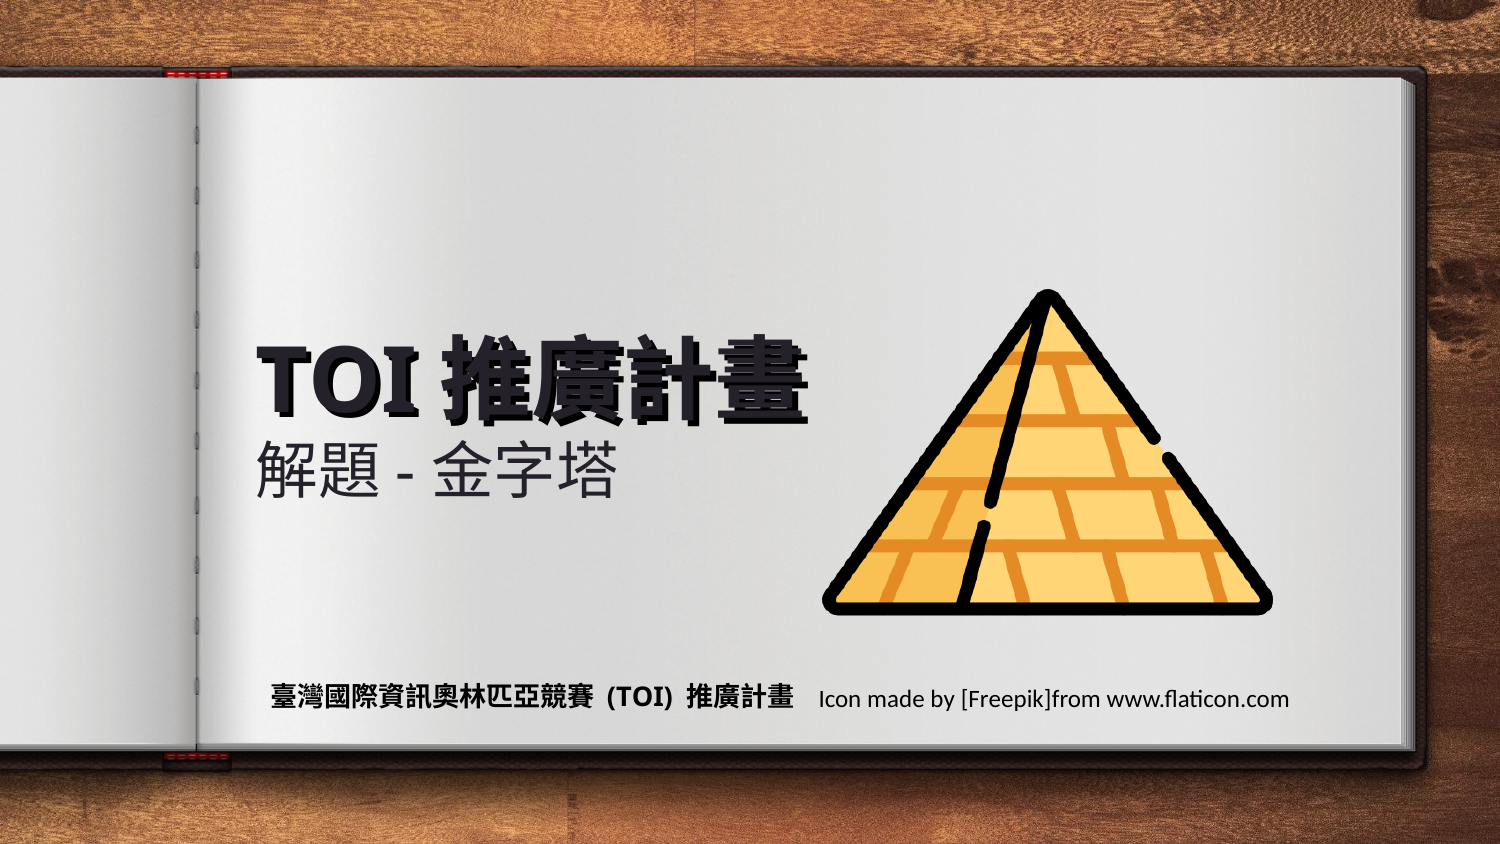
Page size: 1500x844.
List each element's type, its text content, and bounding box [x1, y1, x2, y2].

title TOI推廣計畫 解題-金字塔 [240, 262, 822, 565]
picture [822, 226, 1273, 677]
text_box Icon made by [Freepik]from www.flaticon.com [804, 675, 1385, 720]
